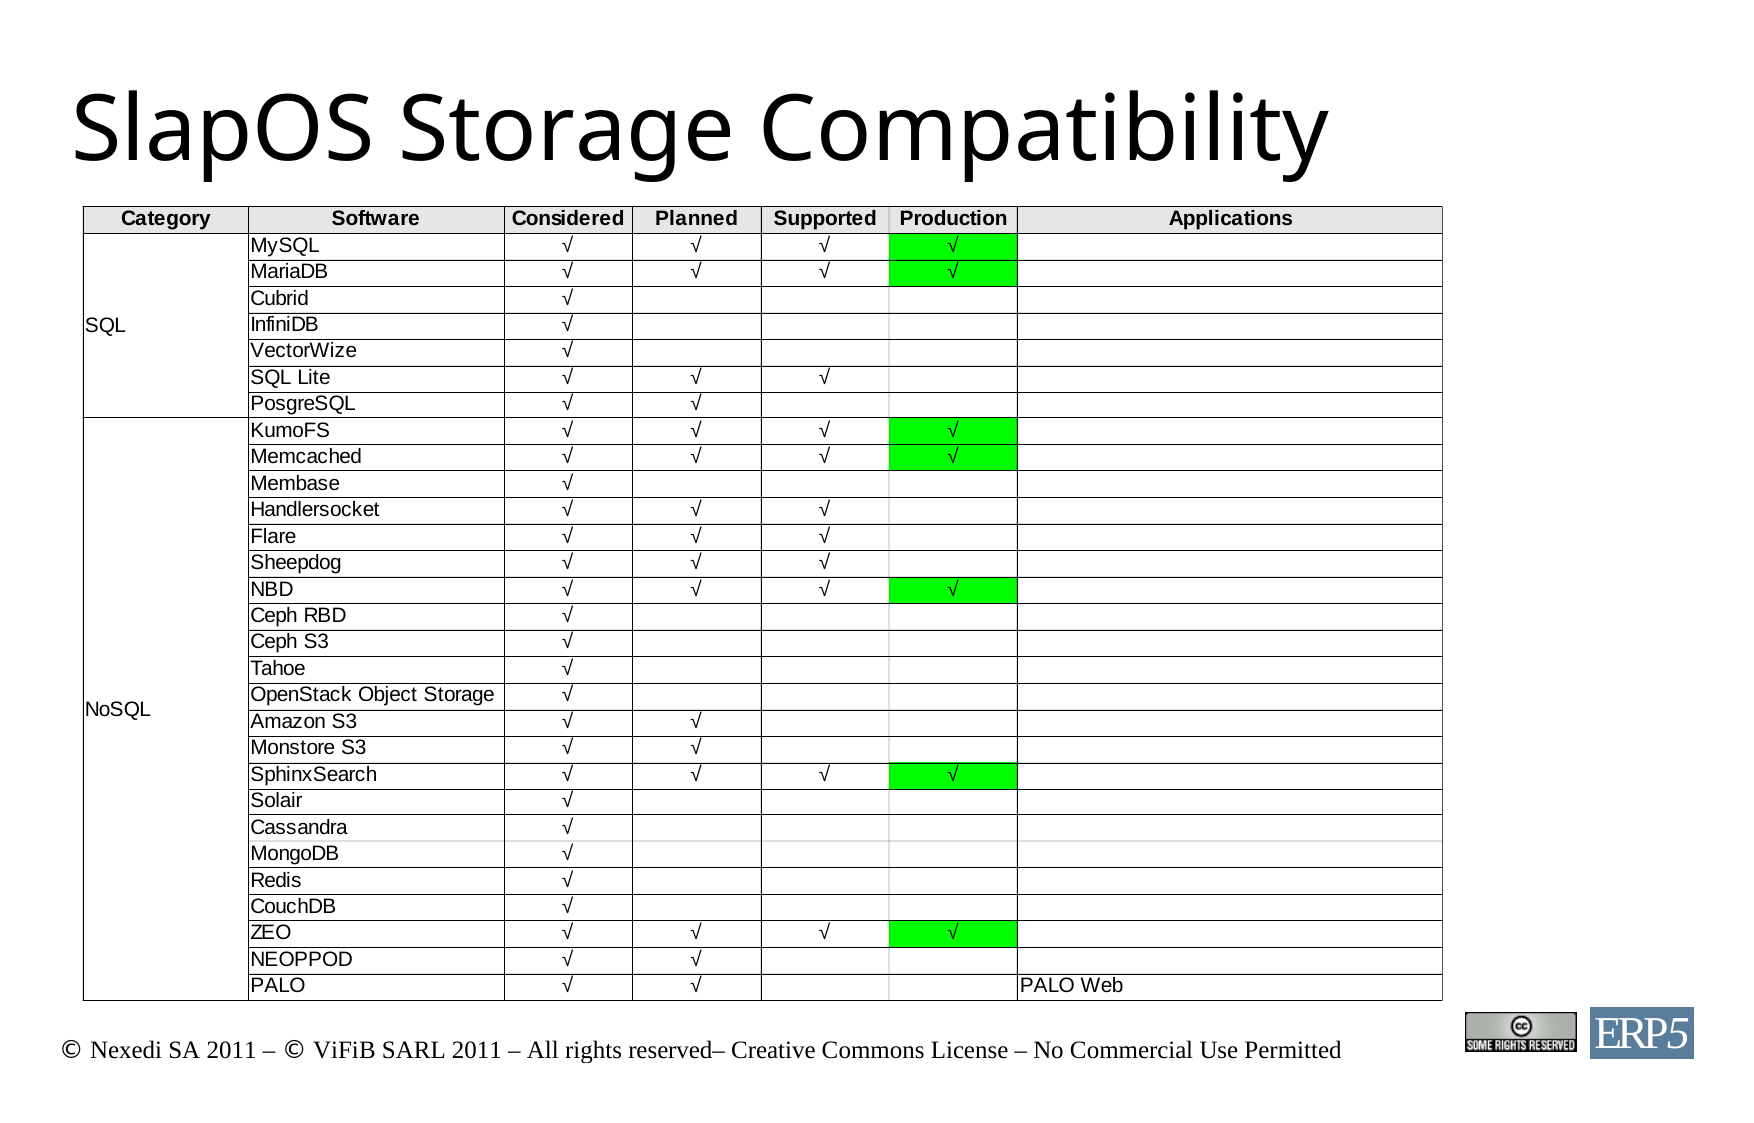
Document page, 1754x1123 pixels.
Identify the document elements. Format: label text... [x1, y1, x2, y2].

chart [82, 206, 1445, 1004]
title SlapOS Storage Compatibility [71, 63, 1707, 187]
picture [1465, 1012, 1577, 1052]
